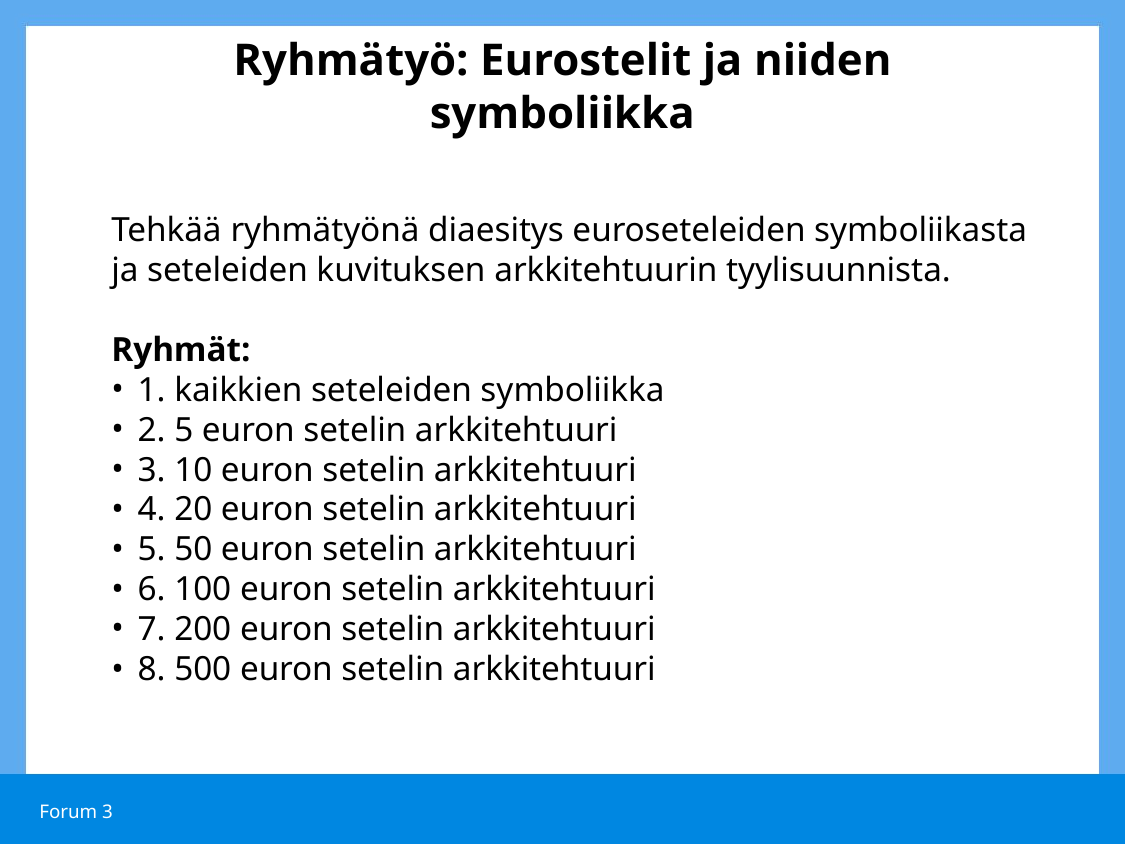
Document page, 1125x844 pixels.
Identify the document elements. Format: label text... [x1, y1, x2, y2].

picture [0, 0, 1125, 844]
title Ryhmätyö: Eurostelit ja niiden symboliikka [84, 28, 1041, 141]
list Tehkää ryhmätyönä diaesitys euroseteleiden symboliikasta ja seteleiden kuvituksen arkkitehtuurin tyylisuunnista. Ryhmät: 1. kaikkien seteleiden symboliikka 2. 5 euron setelin arkkitehtuuri 3. 10 euron setelin arkkitehtuuri 4. 20 euron setelin arkkitehtuuri 5. 50 euron setelin arkkitehtuuri 6. 100 euron setelin arkkitehtuuri 7. 200 euron setelin arkkitehtuuri 8. 500 euron setelin arkkitehtuuri [84, 196, 1041, 750]
